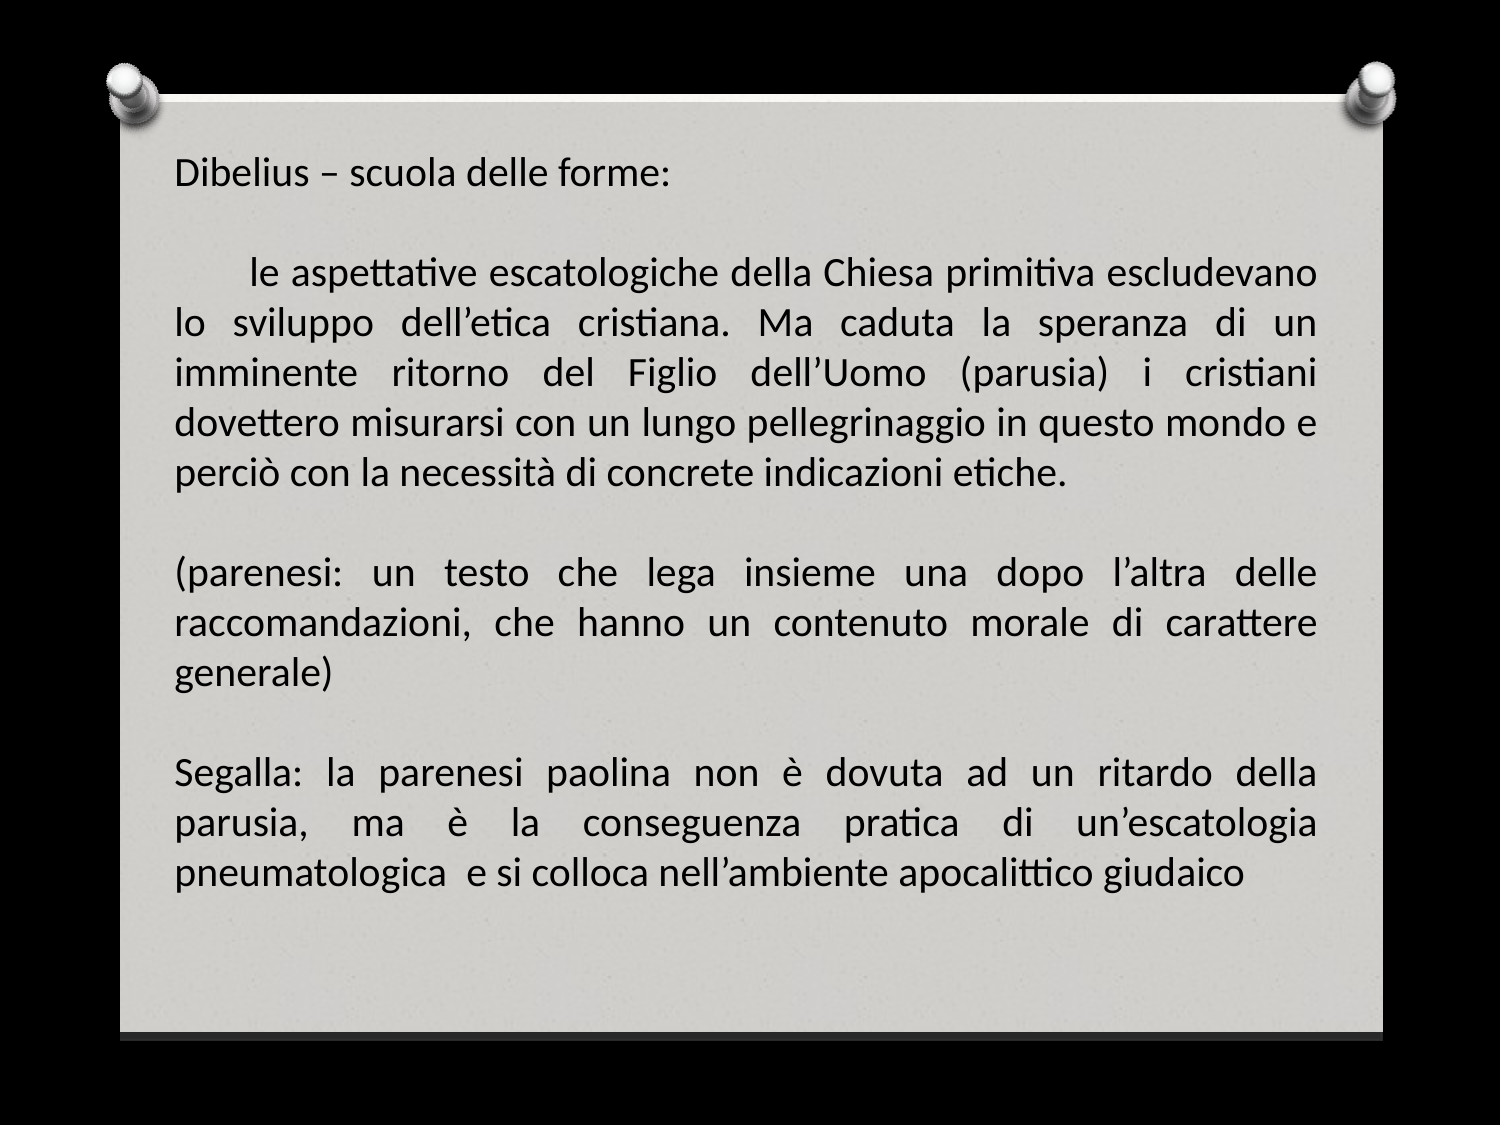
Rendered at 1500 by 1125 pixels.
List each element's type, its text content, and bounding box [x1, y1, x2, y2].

text_box Dibelius – scuola delle forme: le aspettative escatologiche della Chiesa primitiva escludevano lo sviluppo dell’etica cristiana. Ma caduta la speranza di un imminente ritorno del Figlio dell’Uomo (parusia) i cristiani dovettero misurarsi con un lungo pellegrinaggio in questo mondo e perciò con la necessità di concrete indicazioni etiche. (parenesi: un testo che lega insieme una dopo l’altra delle raccomandazioni, che hanno un contenuto morale di carattere generale) Segalla: la parenesi paolina non è dovuta ad un ritardo della parusia, ma è la conseguenza pratica di un’escatologia pneumatologica e si colloca nell’ambiente apocalittico giudaico [159, 137, 1341, 1011]
